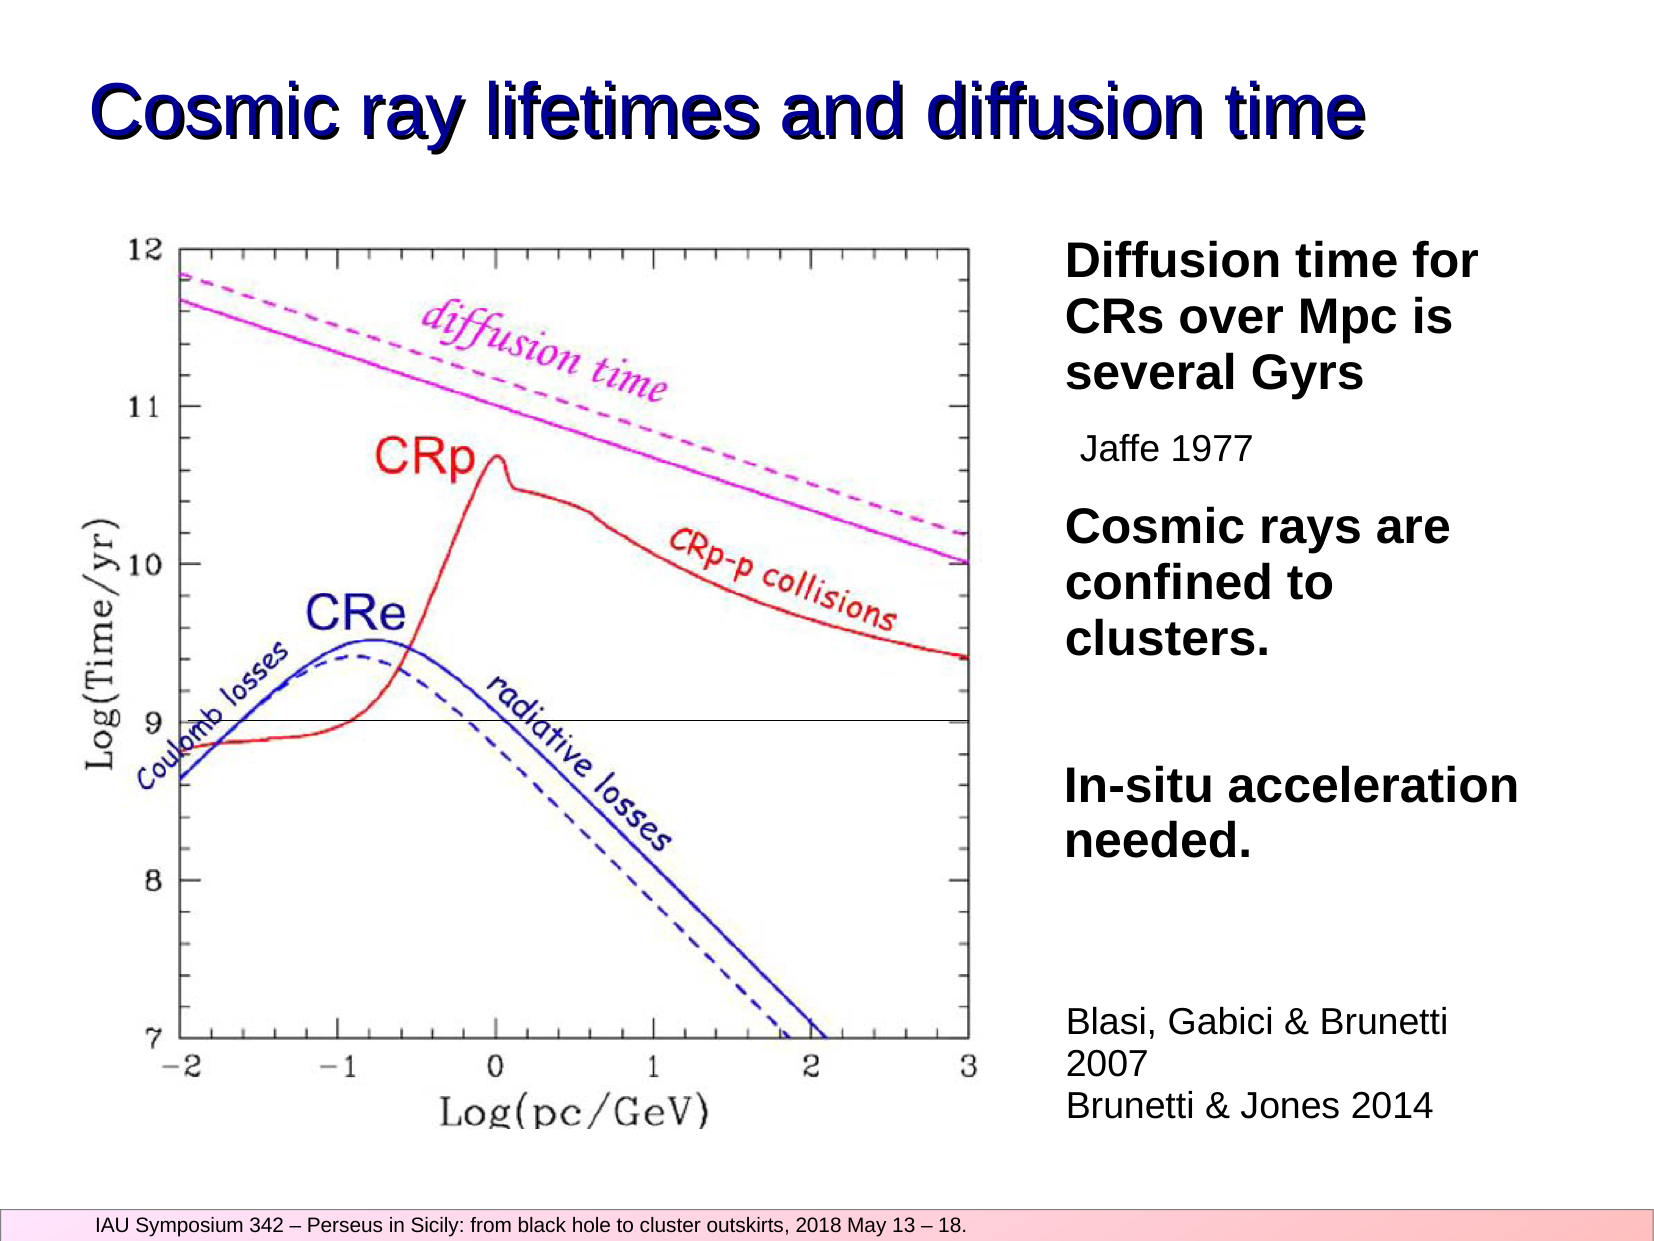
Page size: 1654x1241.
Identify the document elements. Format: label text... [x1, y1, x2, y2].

text_box In-situ acceleration needed. [1048, 749, 1559, 934]
title Cosmic ray lifetimes and diffusion time [88, 67, 1654, 152]
text_box Blasi, Gabici & Brunetti 2007 Brunetti & Jones 2014 [1051, 993, 1541, 1134]
text_box Jaffe 1977 [1065, 420, 1531, 477]
picture [51, 192, 993, 1129]
text_box Diffusion time for CRs over Mpc is several Gyrs [1049, 225, 1500, 465]
text_box Cosmic rays are confined to clusters. [1049, 491, 1560, 676]
